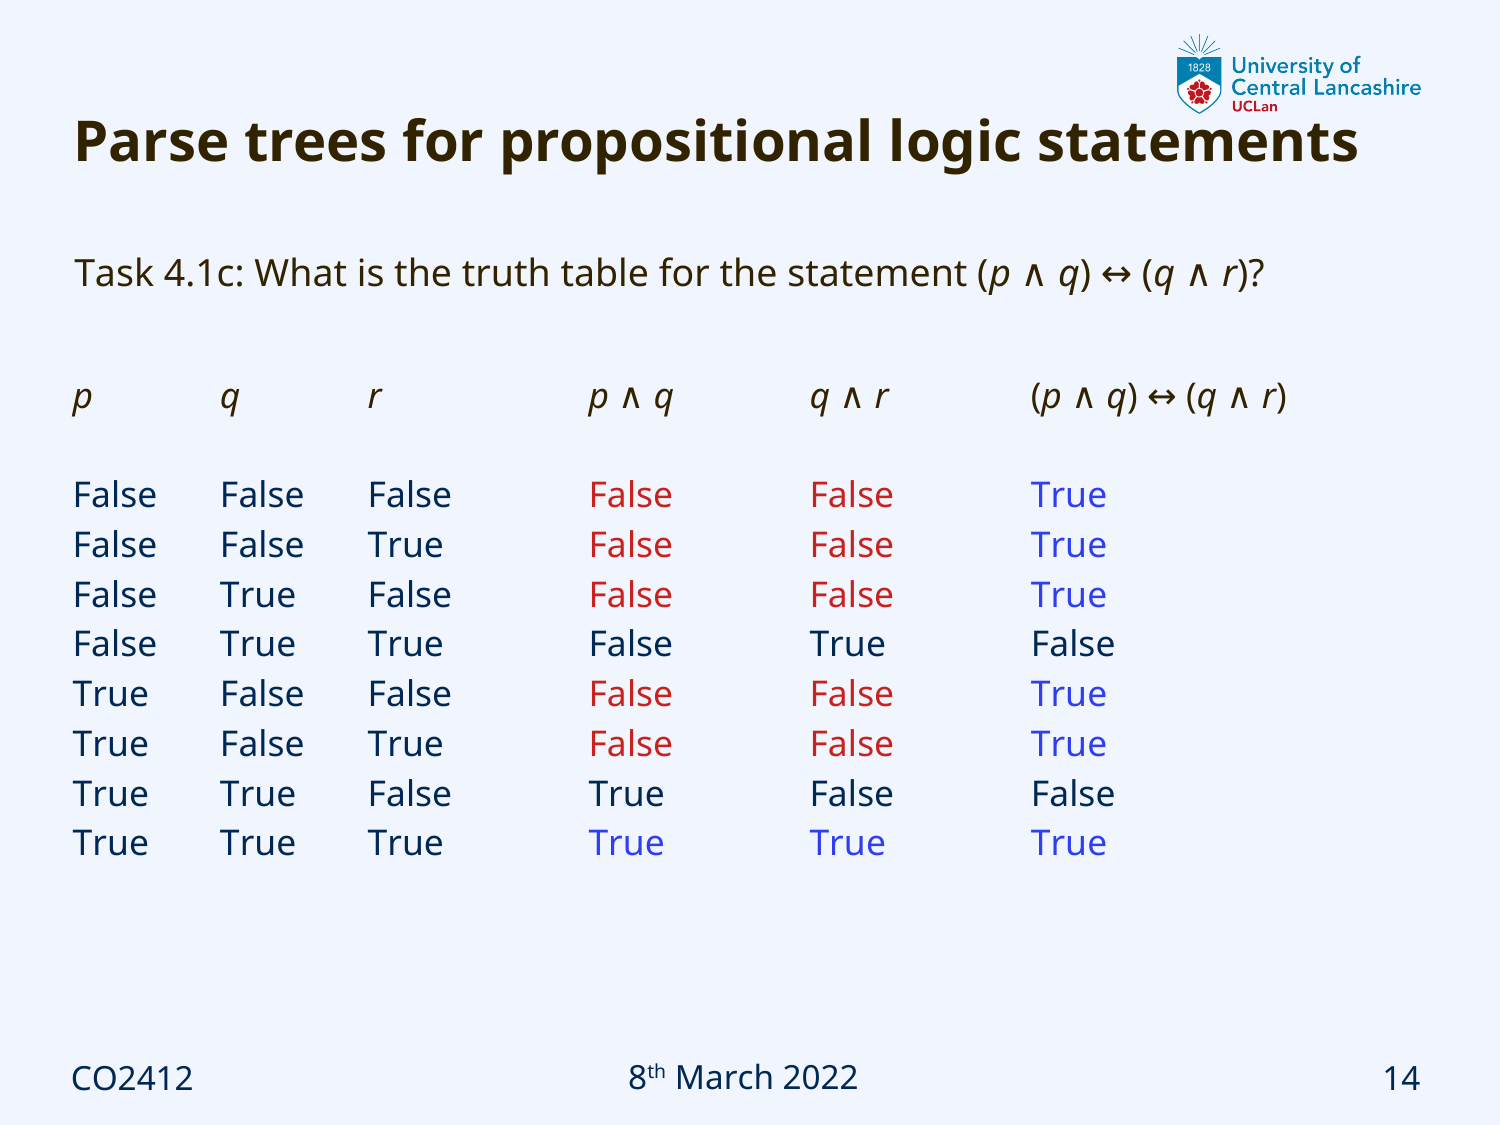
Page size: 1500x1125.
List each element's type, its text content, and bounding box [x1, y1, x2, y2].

text_box p q r p ∧ q q ∧ r (p ∧ q) ↔ (q ∧ r) False False False False False True False False True False False True False True False False False True False True True False True False True False False False False True True False True False False True True True False True False False True True True True True True [57, 358, 1382, 871]
text_box Task 4.1c: What is the truth table for the statement (p ∧ q) ↔ (q ∧ r)? [59, 234, 1435, 340]
picture [1177, 34, 1421, 93]
title Parse trees for propositional logic statements [58, 93, 1475, 186]
